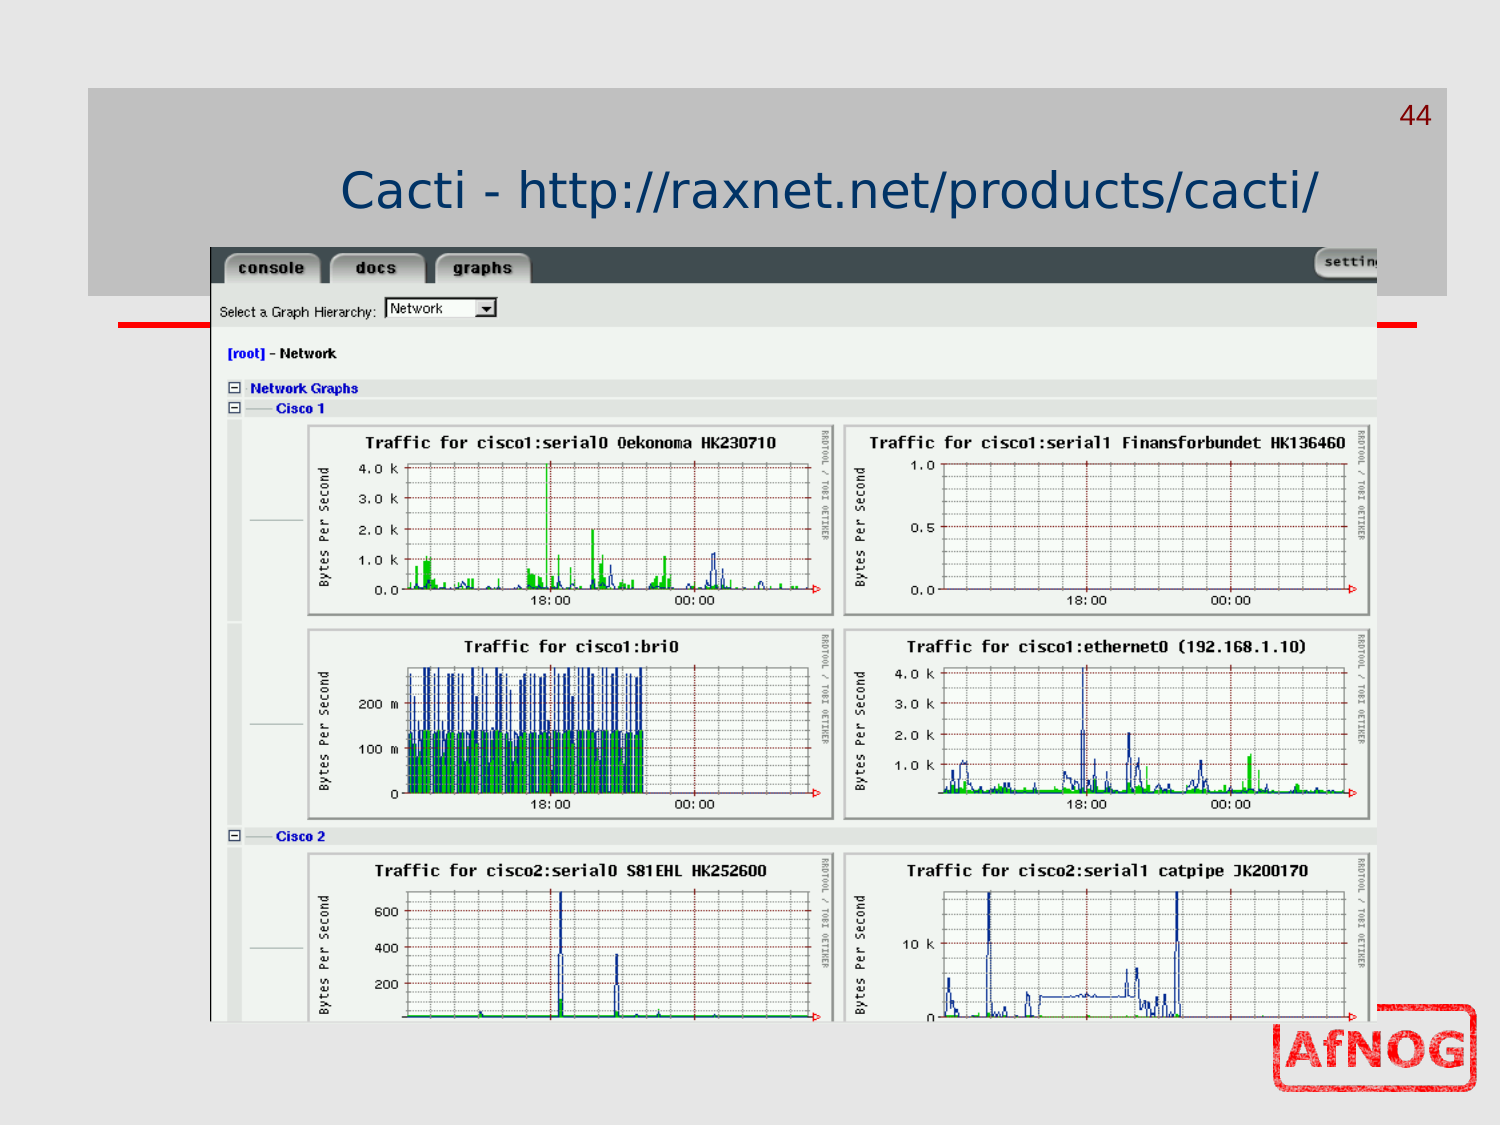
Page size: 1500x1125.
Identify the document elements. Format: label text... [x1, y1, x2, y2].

picture [210, 247, 1477, 1092]
title Cacti - http://raxnet.net/products/cacti/ [225, 99, 1436, 288]
